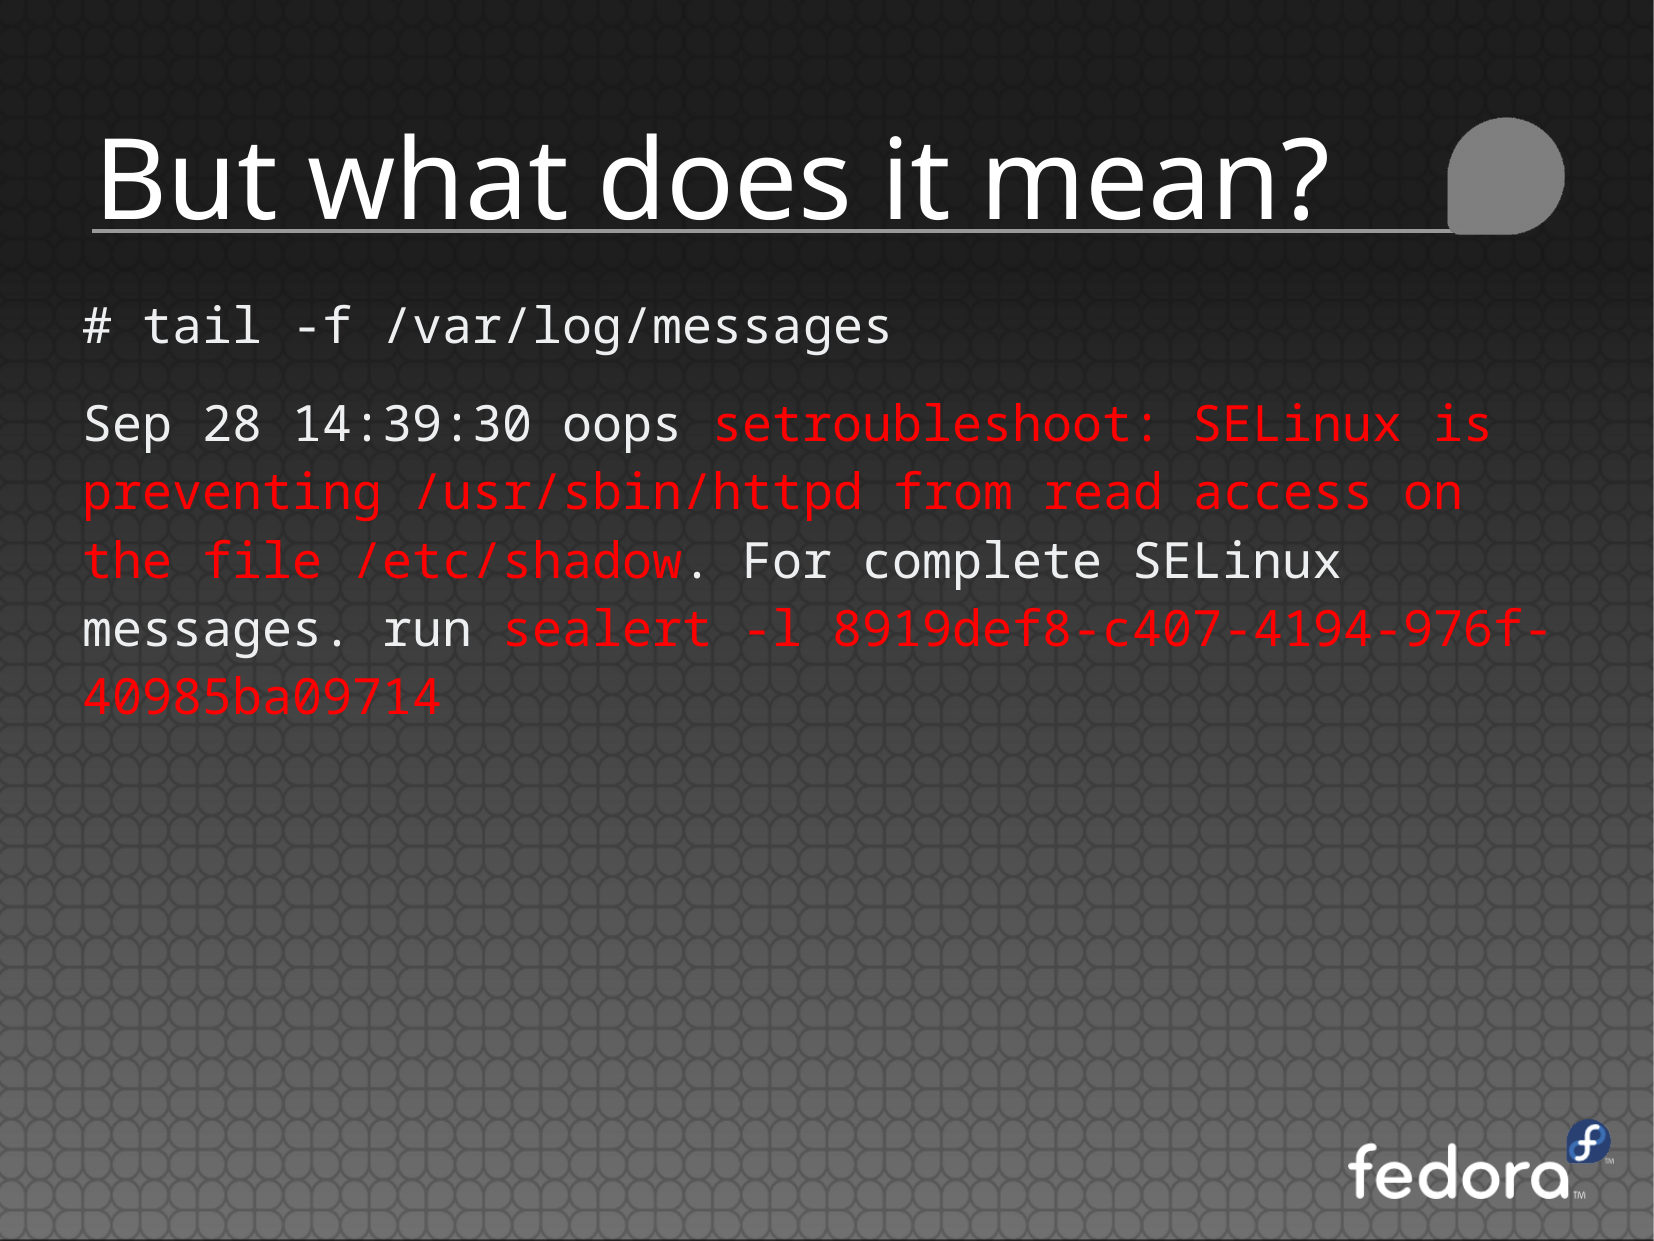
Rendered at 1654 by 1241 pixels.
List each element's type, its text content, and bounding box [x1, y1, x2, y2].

picture [0, 0, 1654, 1241]
title But what does it mean? [94, 100, 1426, 251]
list # tail -f /var/log/messages Sep 28 14:39:30 oops setroubleshoot: SELinux is preventing /usr/sbin/httpd from read access on the file /etc/shadow. For complete SELinux messages. run sealert -l 8919def8-c407-4194-976f-40985ba09714 [82, 290, 1571, 1094]
